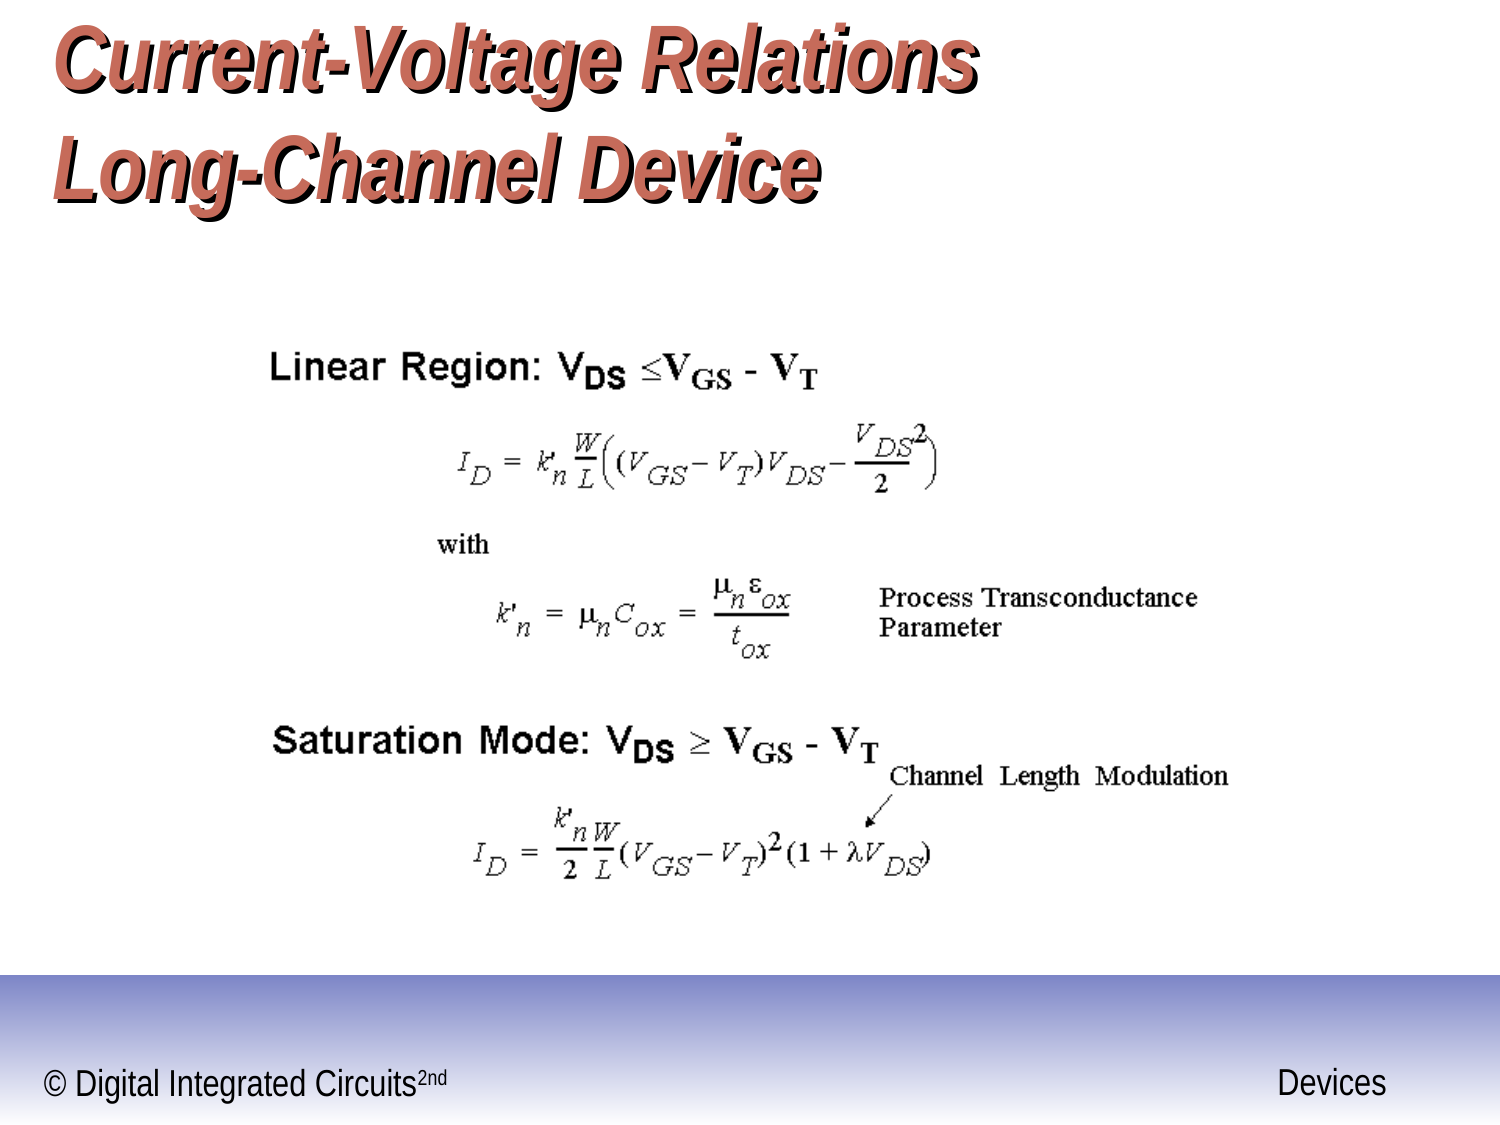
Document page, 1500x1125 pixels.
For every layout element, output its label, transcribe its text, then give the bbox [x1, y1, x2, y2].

title Current-Voltage Relations Long-Channel Device [37, 0, 1463, 225]
picture [249, 299, 1269, 925]
